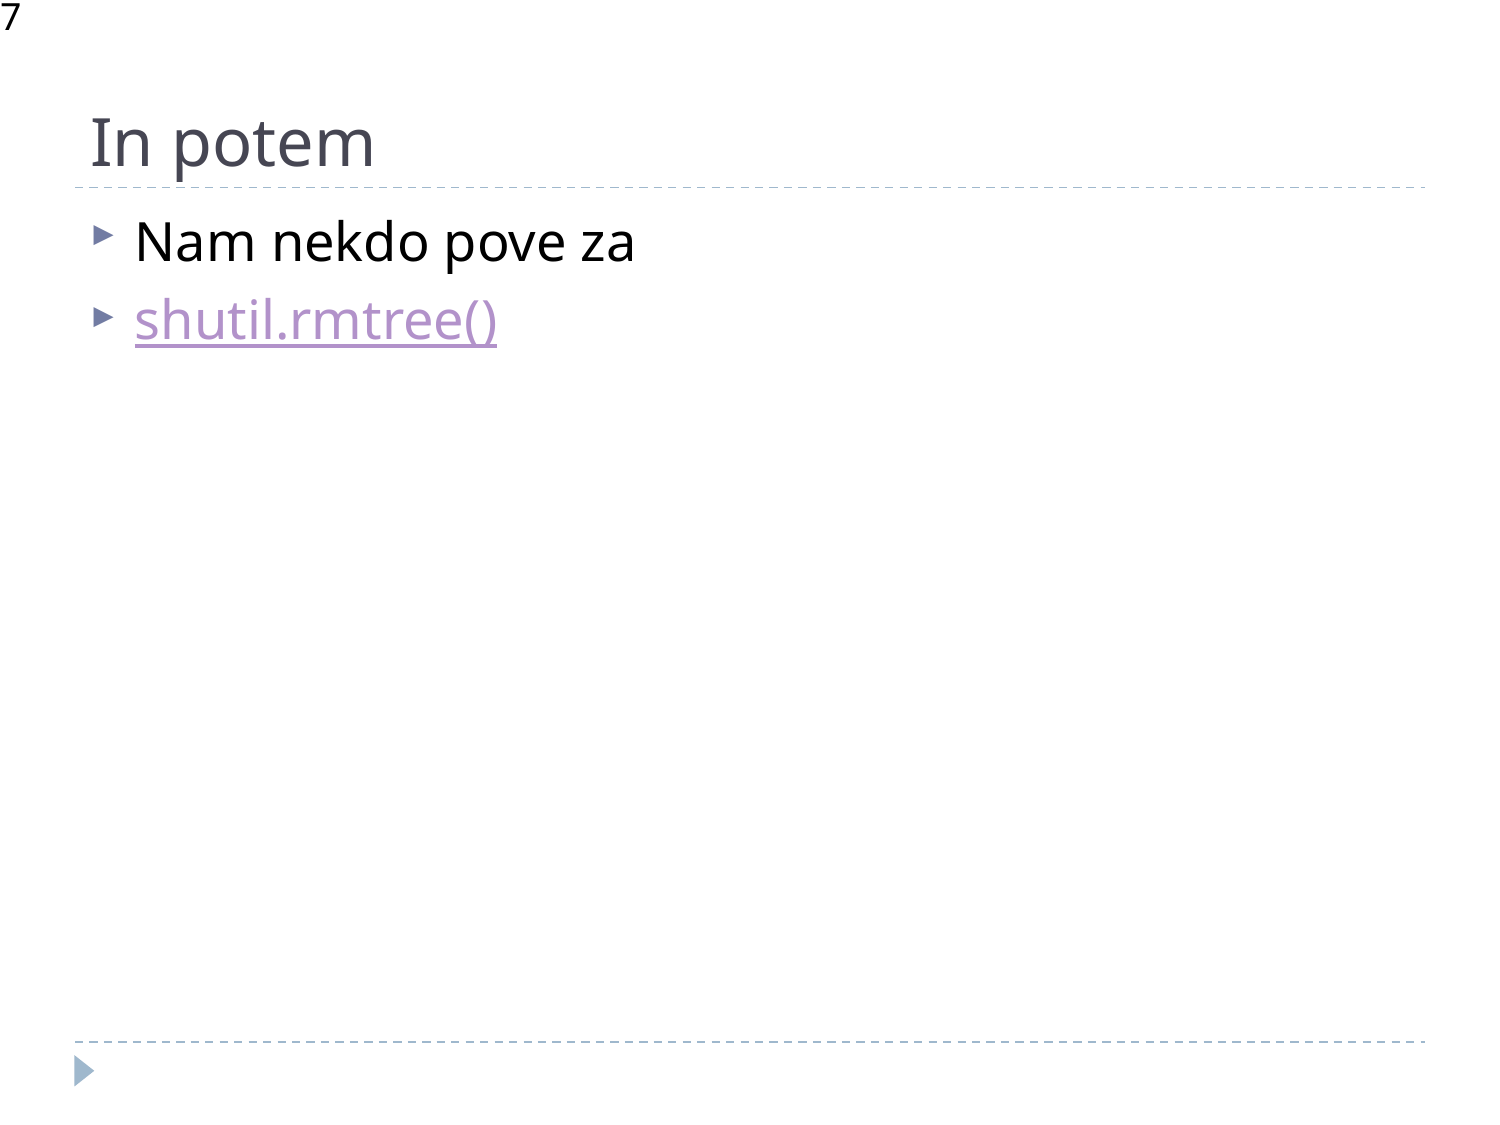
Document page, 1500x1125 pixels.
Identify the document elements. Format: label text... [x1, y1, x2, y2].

title In potem [75, 24, 1425, 188]
list Nam nekdo pove za shutil.rmtree() [75, 200, 1425, 1010]
